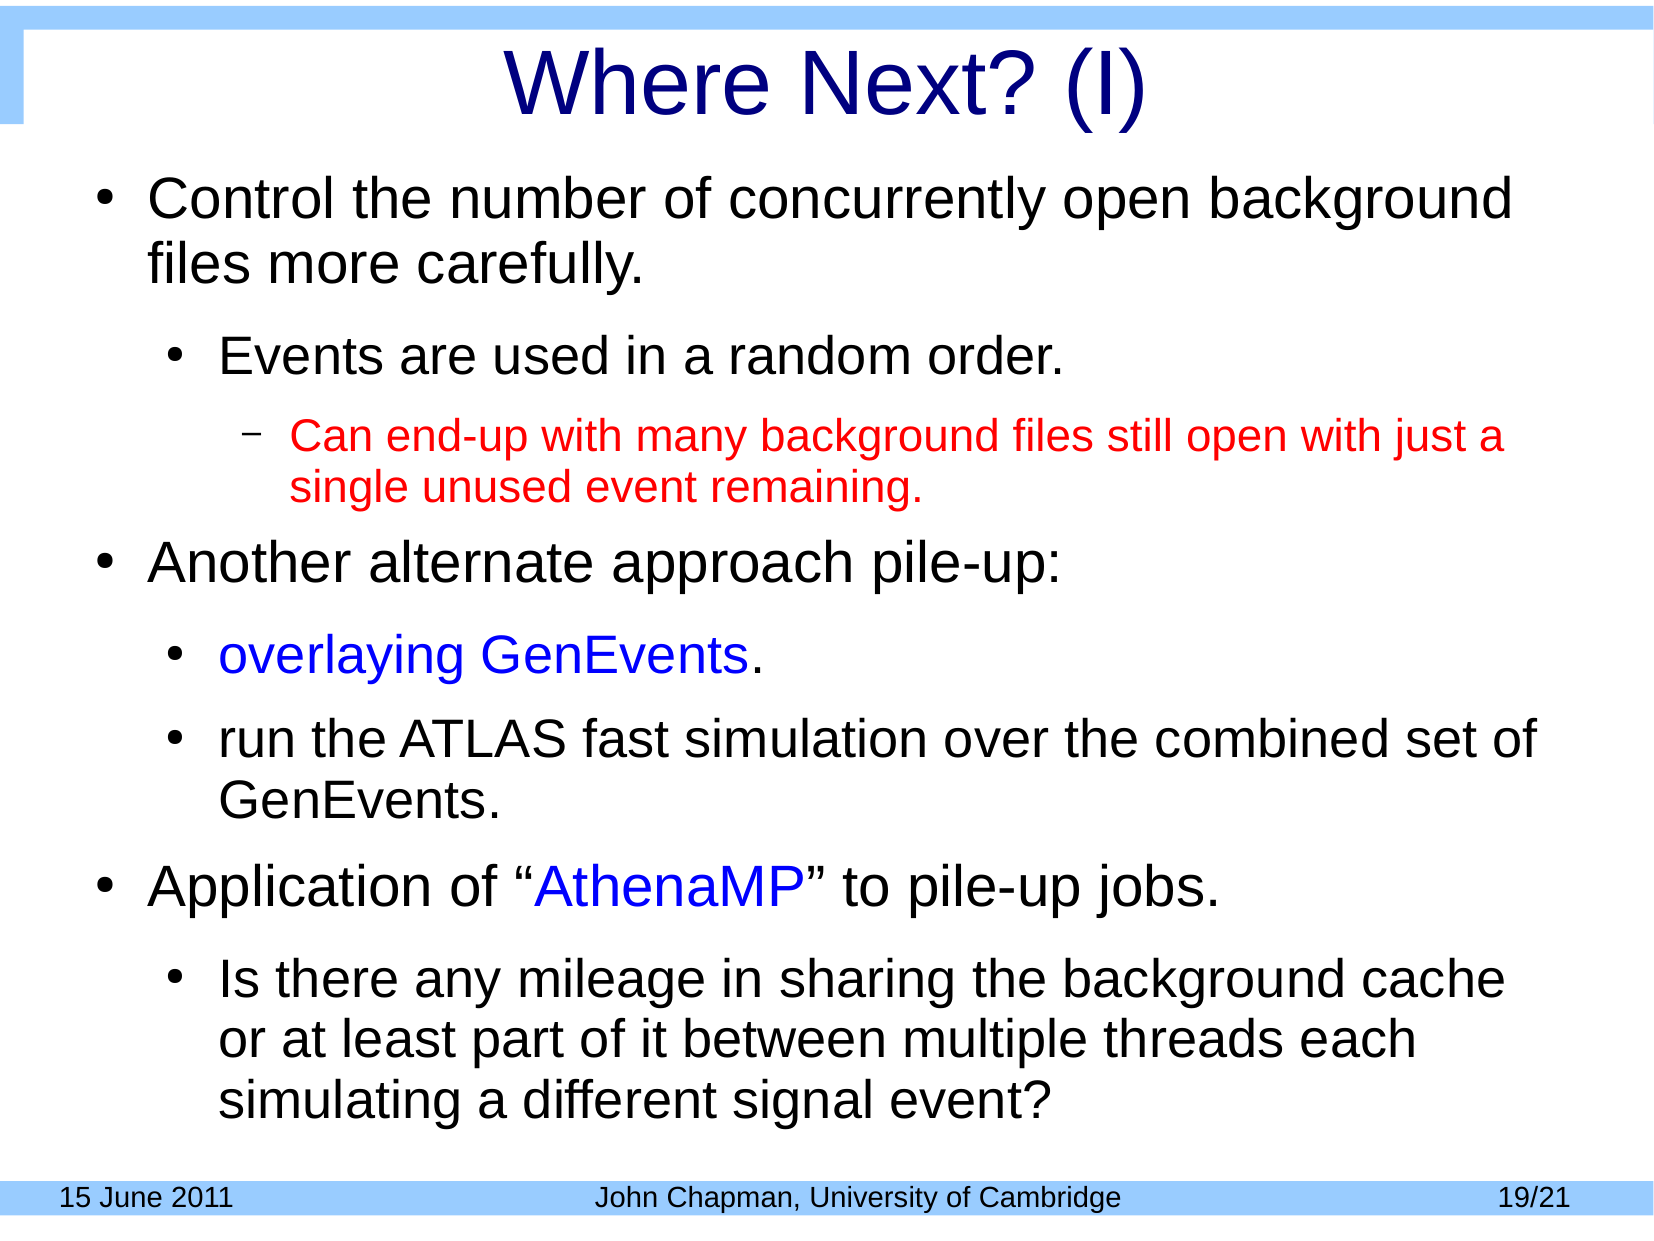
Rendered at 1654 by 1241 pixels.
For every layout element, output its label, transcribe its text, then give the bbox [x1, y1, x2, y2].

title Where Next? (I) [0, 23, 1654, 142]
list Control the number of concurrently open background files more carefully. Events are used in a random order. Can end-up with many background files still open with just a single unused event remaining. Another alternate approach pile-up: overlaying GenEvents. run the ATLAS fast simulation over the combined set of GenEvents. Application of “AthenaMP” to pile-up jobs. Is there any mileage in sharing the background cache or at least part of it between multiple threads each simulating a different signal event? [76, 166, 1565, 1129]
